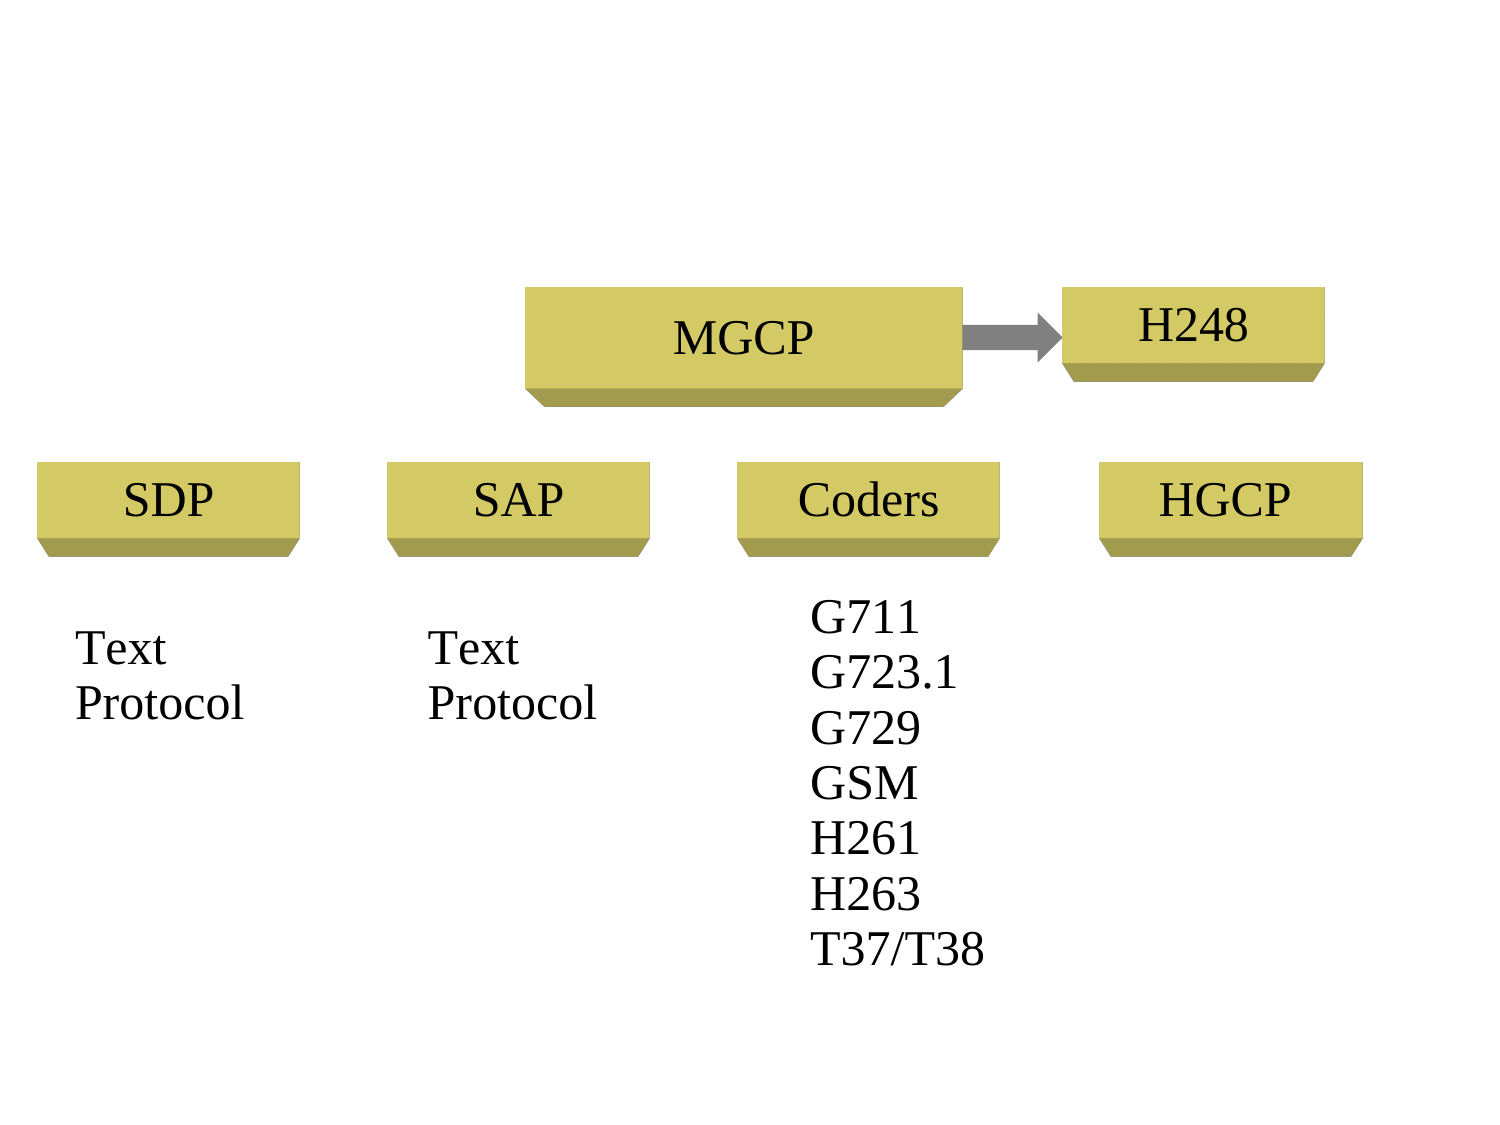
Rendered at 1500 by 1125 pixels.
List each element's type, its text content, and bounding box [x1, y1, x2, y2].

text_box [962, 312, 1063, 363]
text_box Text Protocol [412, 612, 613, 739]
text_box Text Protocol [59, 612, 261, 739]
text_box G711 G723.1 G729 GSM H261 H263 T37/T38 [795, 581, 1001, 984]
